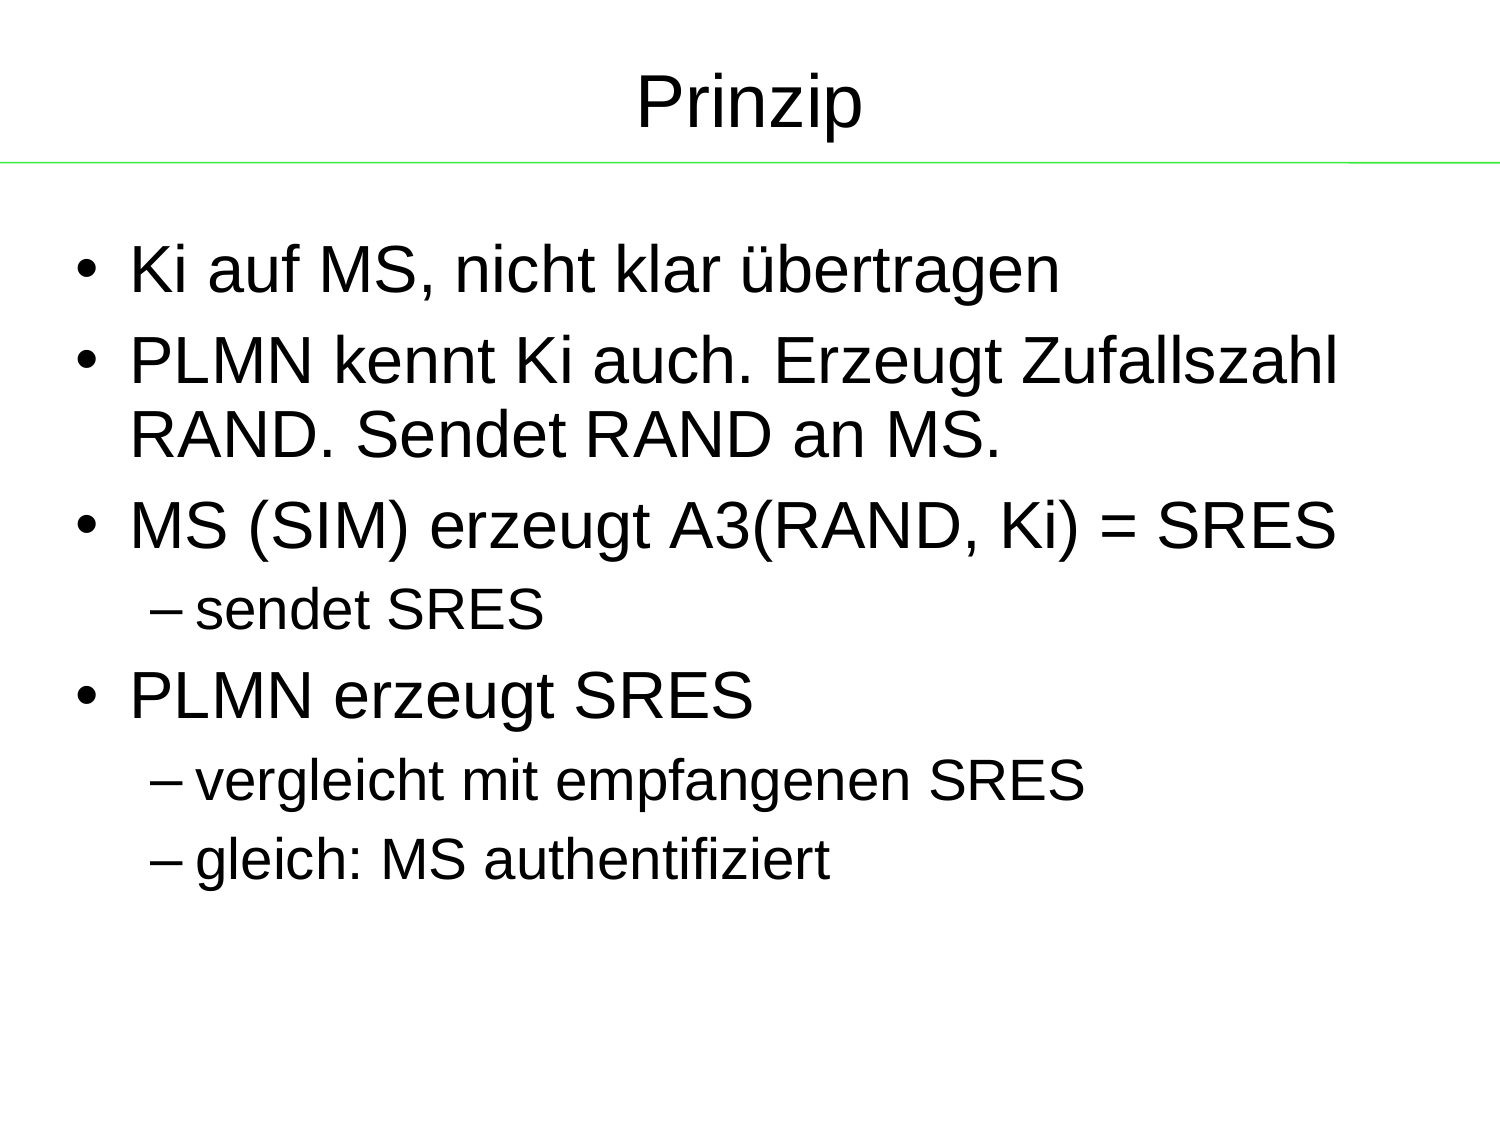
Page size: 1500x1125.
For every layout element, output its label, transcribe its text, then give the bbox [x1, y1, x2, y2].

list Ki auf MS, nicht klar übertragen PLMN kennt Ki auch. Erzeugt Zufallszahl RAND. Sendet RAND an MS. MS (SIM) erzeugt A3(RAND, Ki) = SRES sendet SRES PLMN erzeugt SRES vergleicht mit empfangenen SRES gleich: MS authentifiziert [75, 232, 1426, 986]
title Prinzip [75, 57, 1426, 148]
